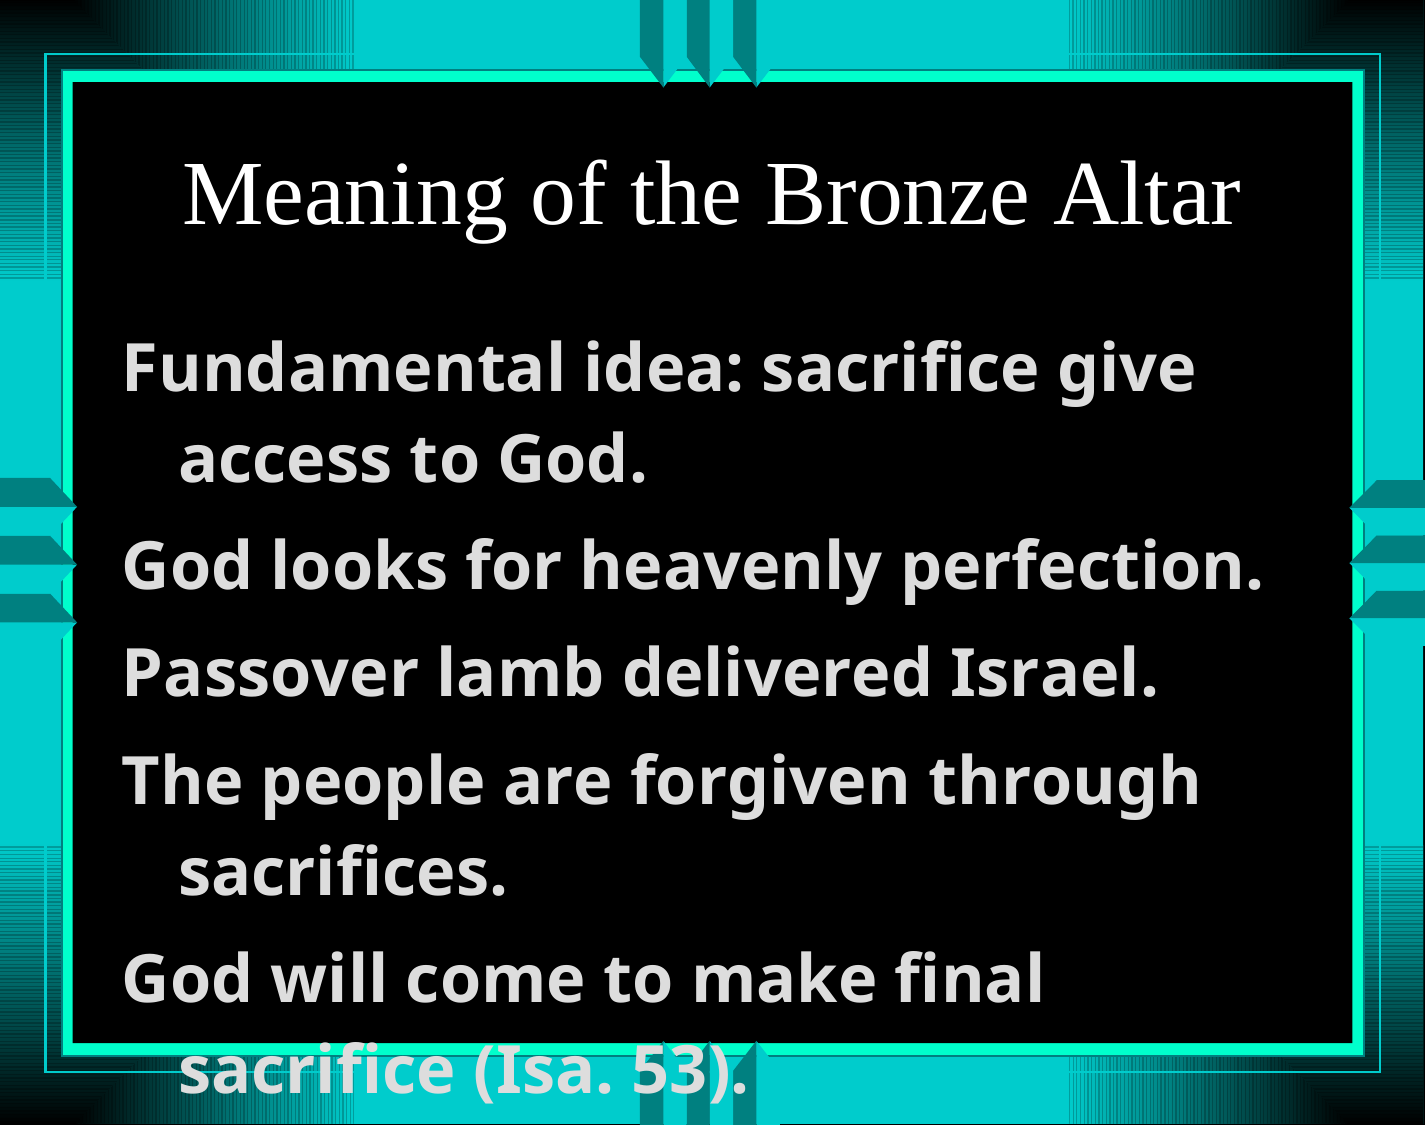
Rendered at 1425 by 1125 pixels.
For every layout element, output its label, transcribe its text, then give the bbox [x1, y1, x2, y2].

title Meaning of the Bronze Altar [106, 99, 1319, 288]
list Fundamental idea: sacrifice give access to God. God looks for heavenly perfection. Passover lamb delivered Israel. The people are forgiven through sacrifices. God will come to make final sacrifice (Isa. 53). [106, 312, 1319, 1023]
